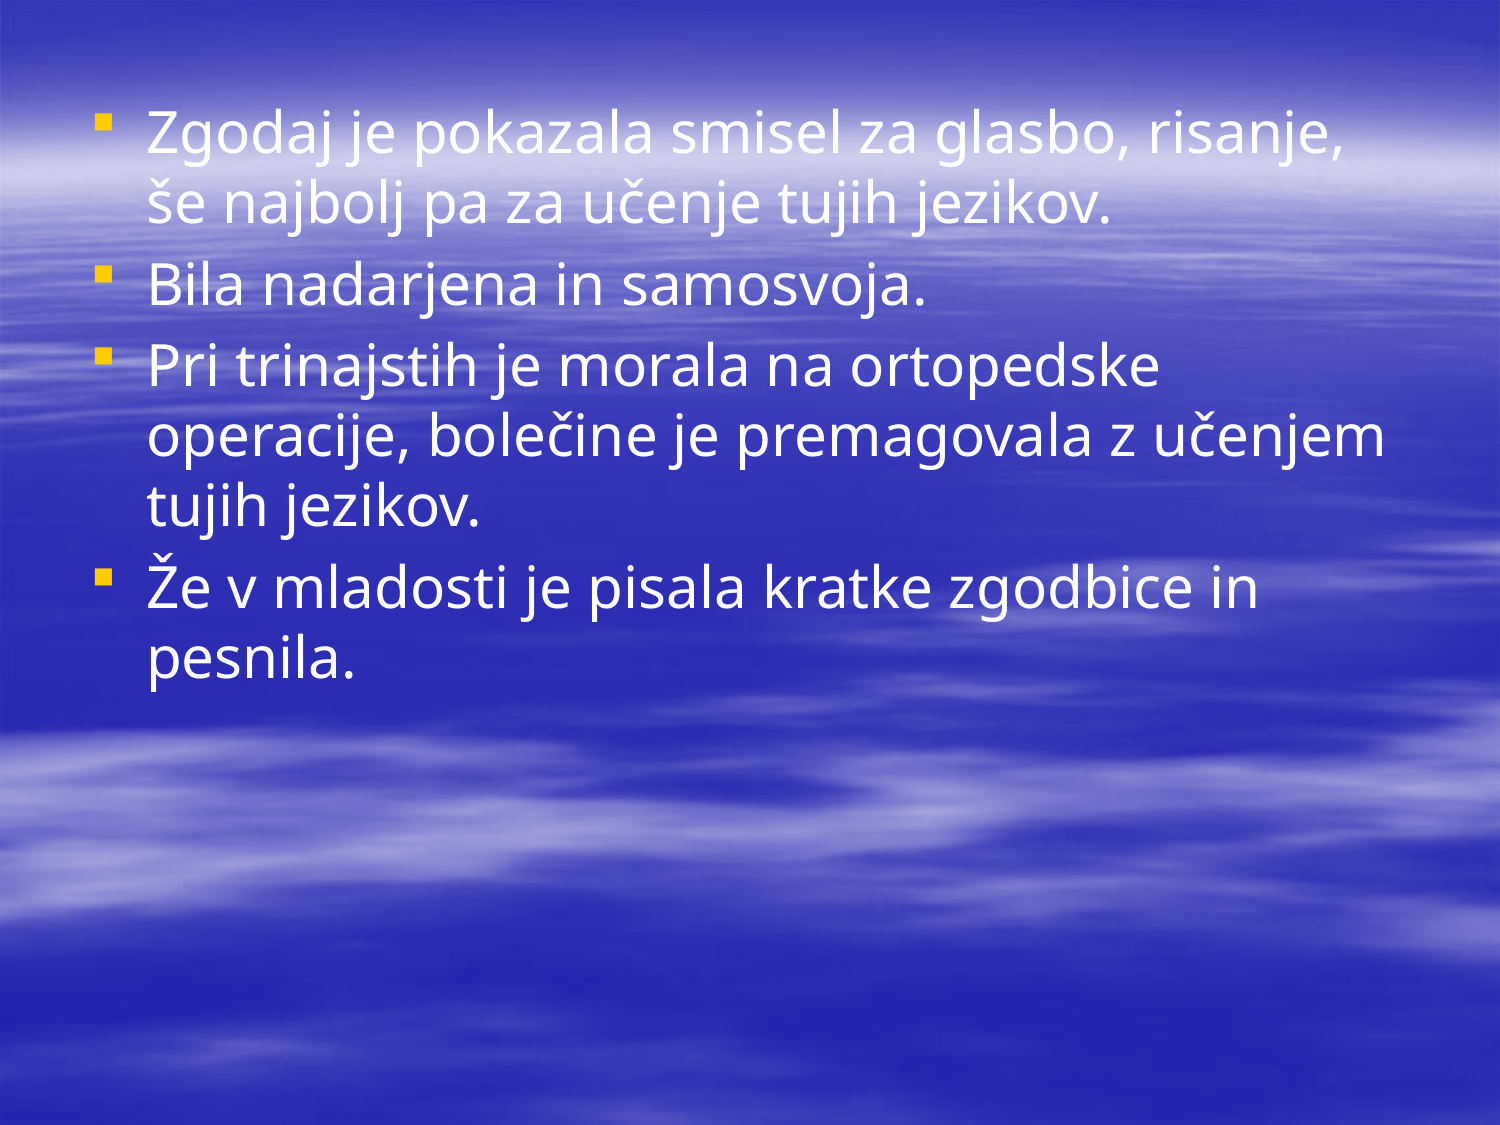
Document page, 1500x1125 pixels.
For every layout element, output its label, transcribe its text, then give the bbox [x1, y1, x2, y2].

picture [0, 0, 1500, 1125]
list Zgodaj je pokazala smisel za glasbo, risanje, še najbolj pa za učenje tujih jezikov. Bila nadarjena in samosvoja. Pri trinajstih je morala na ortopedske operacije, bolečine je premagovala z učenjem tujih jezikov. Že v mladosti je pisala kratke zgodbice in pesnila. [75, 87, 1425, 988]
